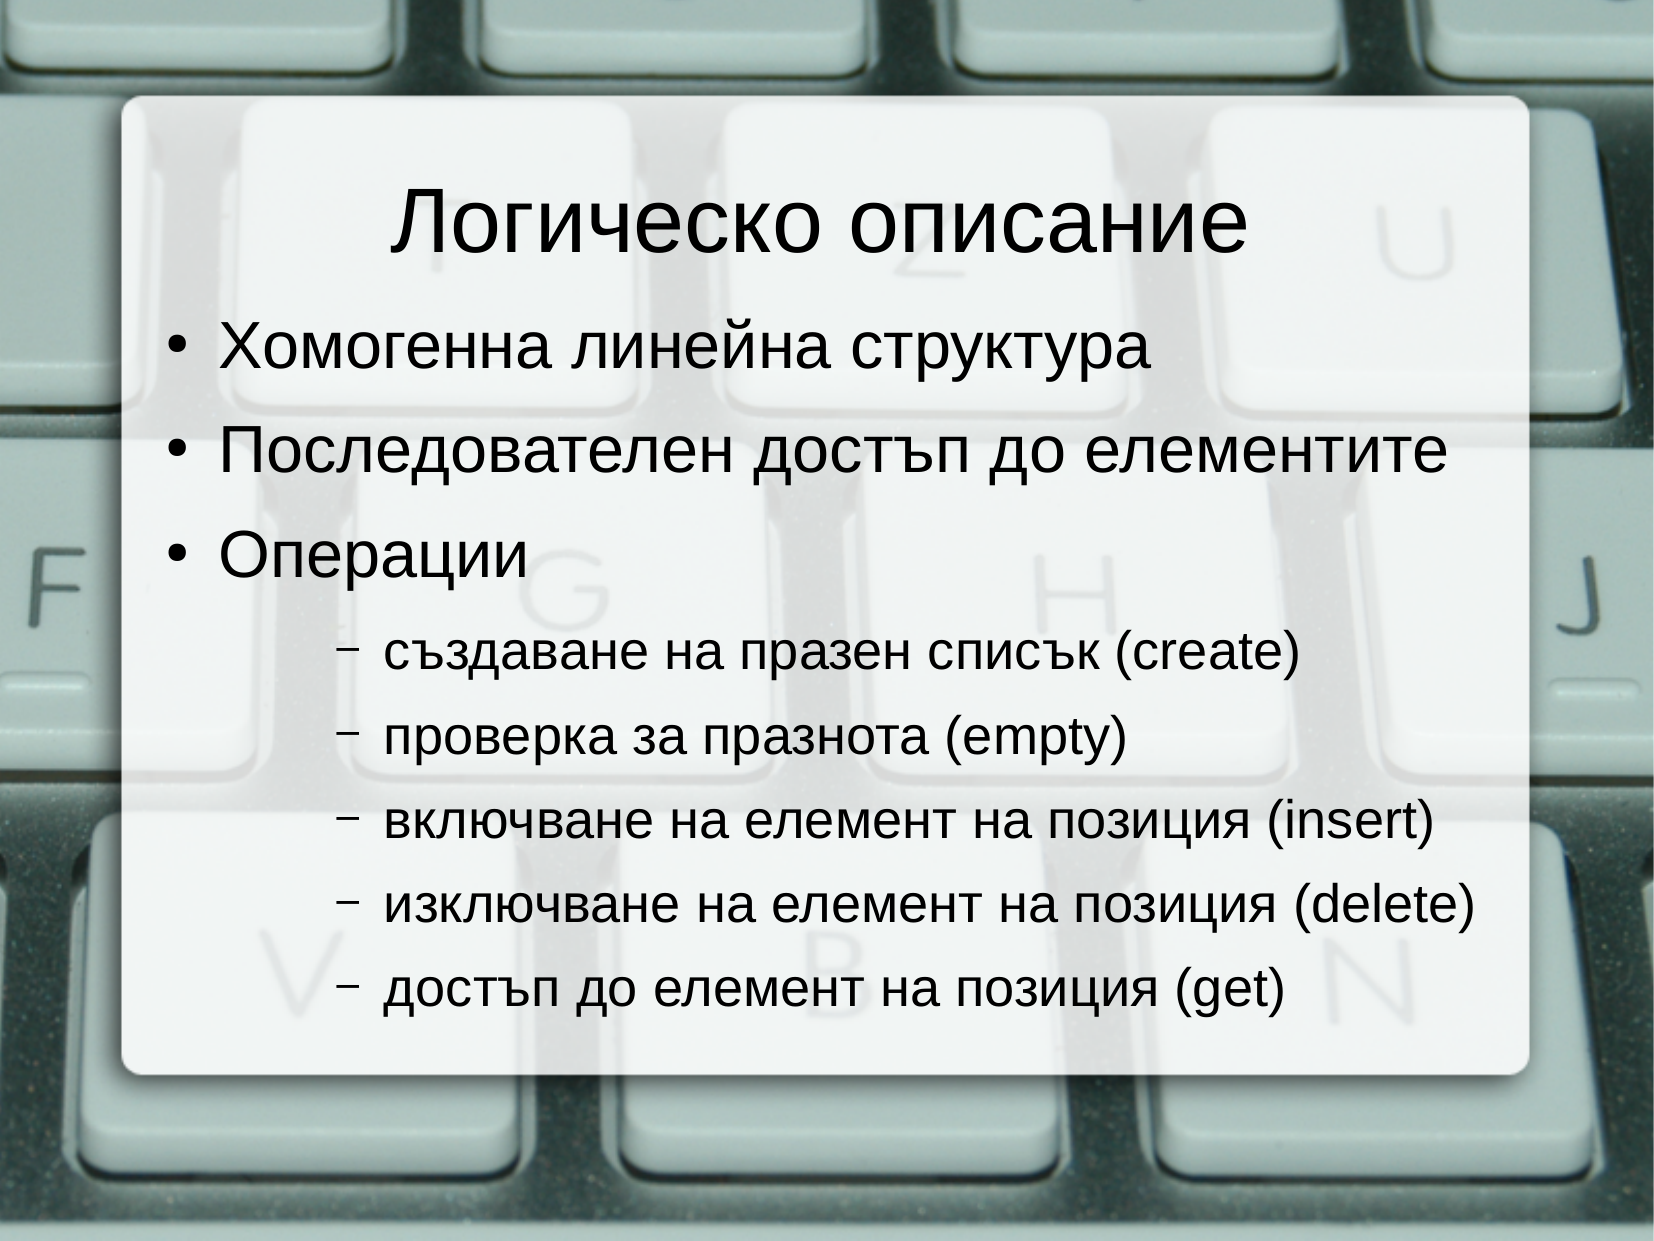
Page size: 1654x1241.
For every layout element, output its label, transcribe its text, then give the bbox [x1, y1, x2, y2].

list Хомогенна линейна структура Последователен достъп до елементите Операции създаване на празен списък (create) проверка за празнота (empty) включване на елемент на позиция (insert) изключване на елемент на позиция (delete) достъп до елемент на позиция (get) [147, 308, 1506, 1028]
title Логическо описание [135, 117, 1506, 325]
picture [0, 0, 1654, 1241]
